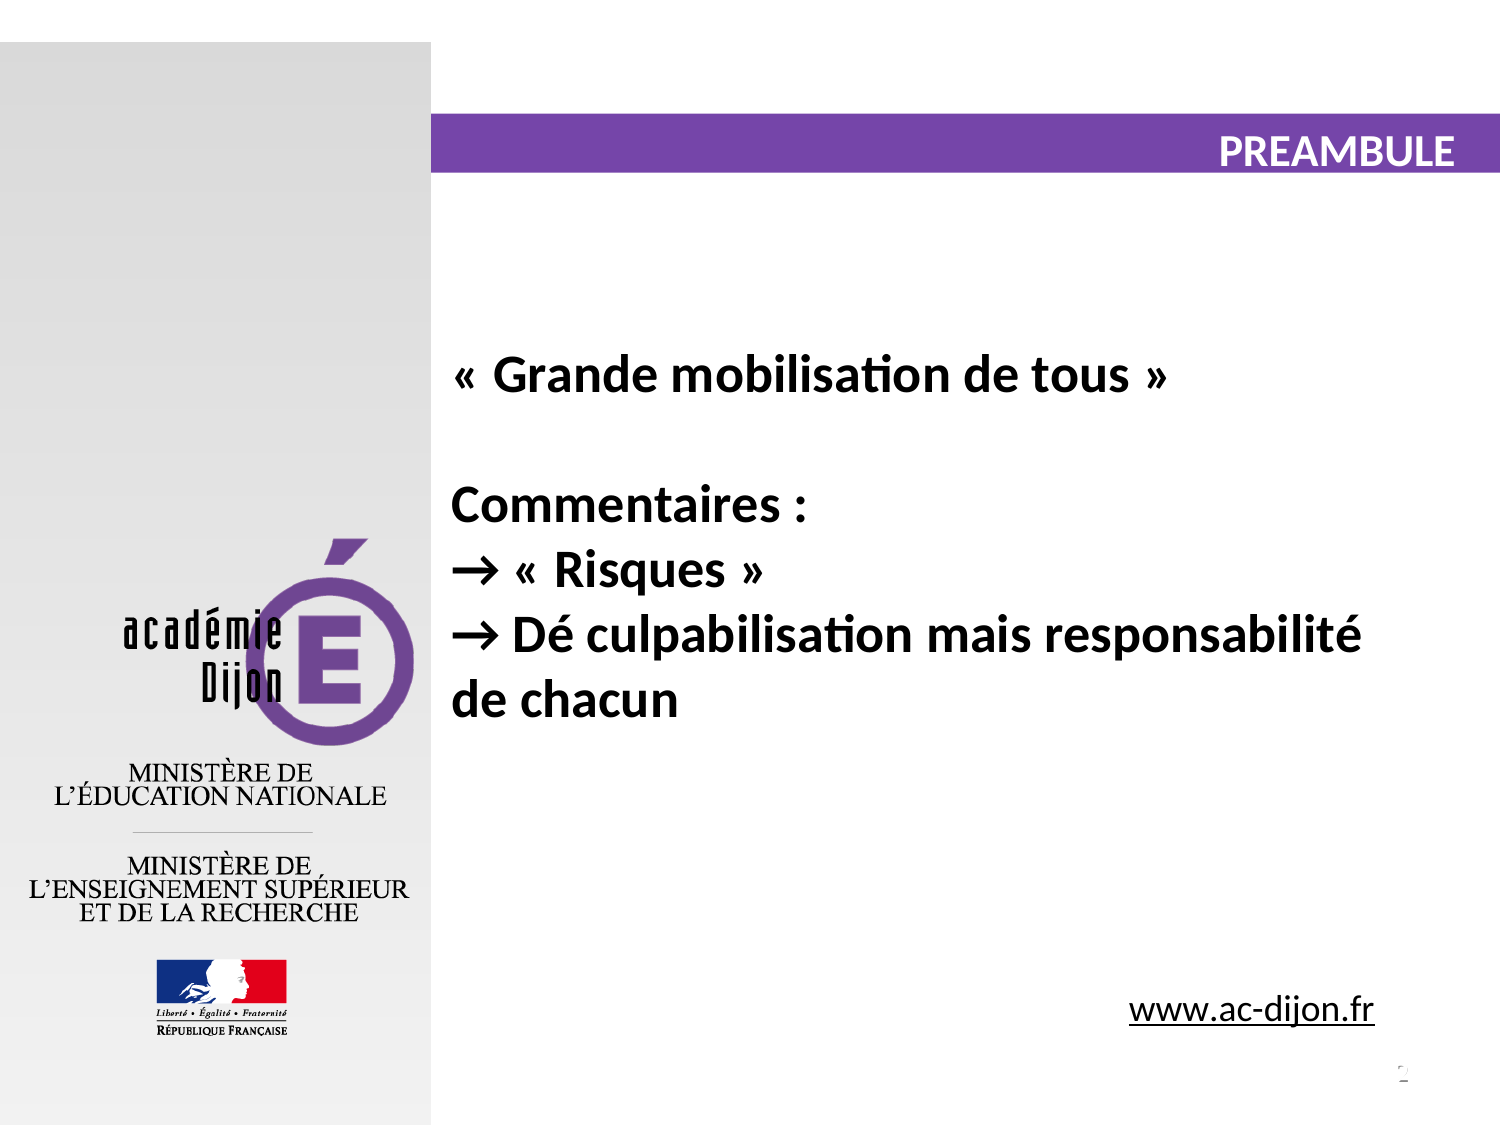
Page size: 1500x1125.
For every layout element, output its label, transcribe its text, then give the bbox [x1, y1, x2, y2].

text_box « Grande mobilisation de tous » Commentaires : → « Risques » → Dé culpabilisation mais responsabilité de chacun [436, 330, 1406, 811]
picture [29, 538, 414, 1036]
text_box PREAMBULE [596, 113, 1471, 173]
text_box <numéro> [1074, 1042, 1425, 1103]
